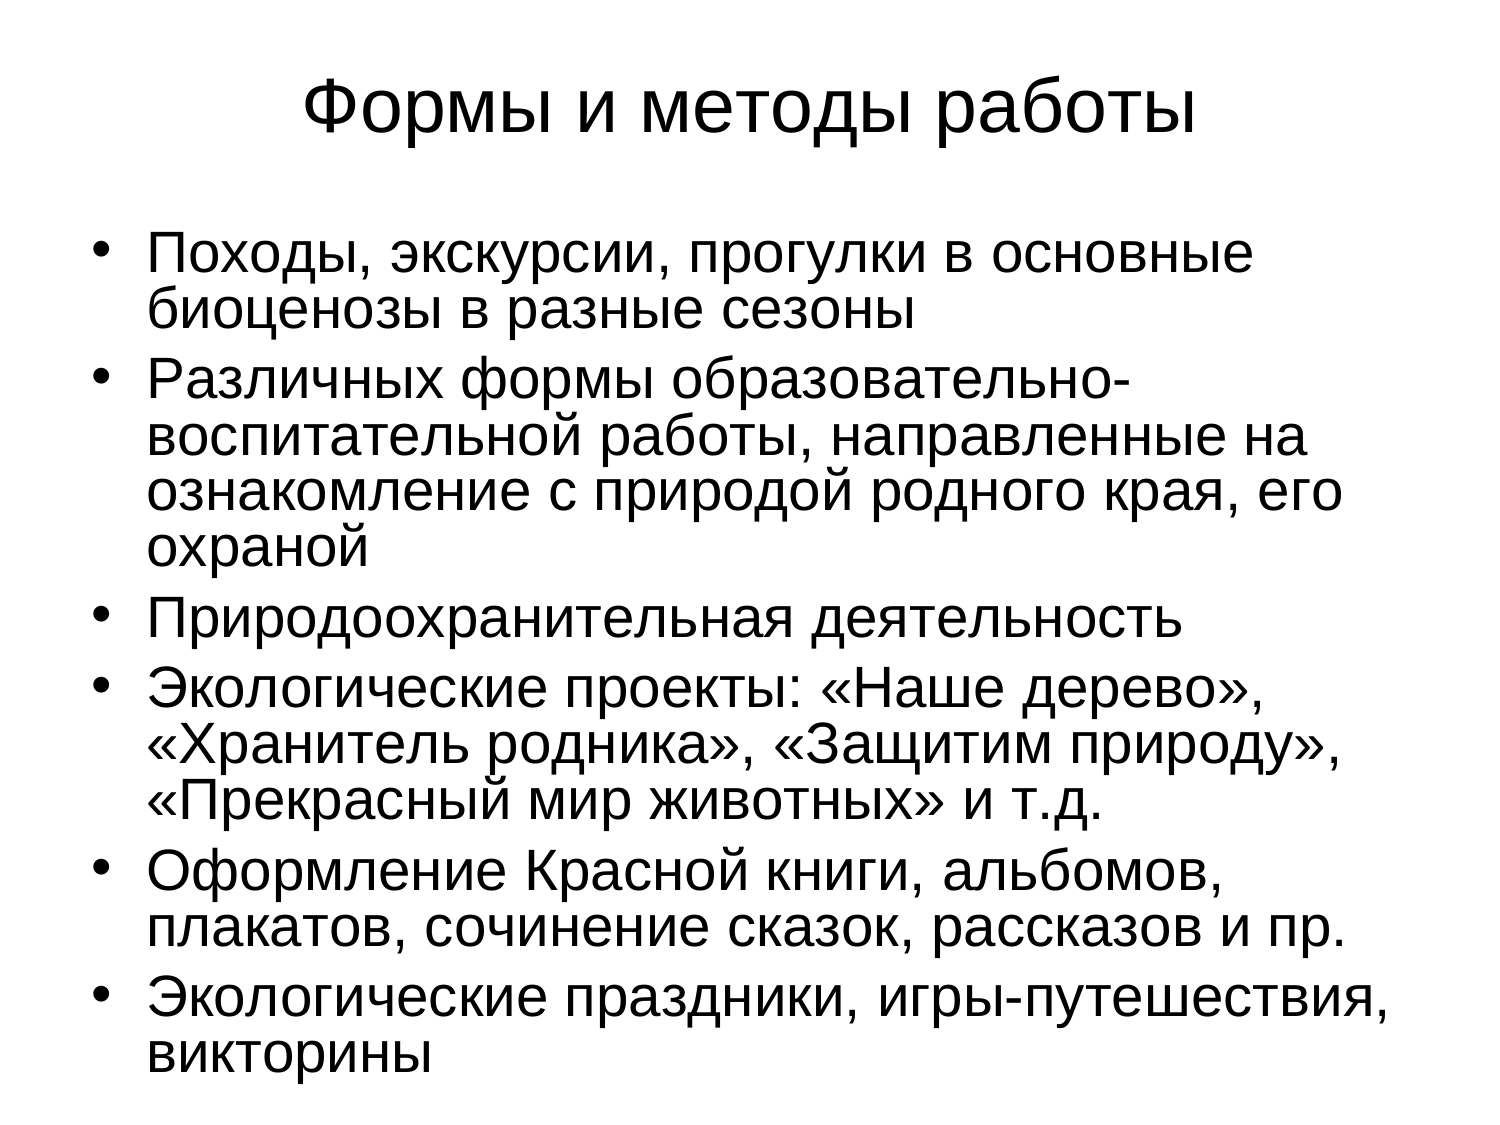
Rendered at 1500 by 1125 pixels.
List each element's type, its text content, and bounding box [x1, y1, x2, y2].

title Формы и методы работы [75, 45, 1426, 159]
list Походы, экскурсии, прогулки в основные биоценозы в разные сезоны Различных формы образовательно-воспитательной работы, направленные на ознакомление с природой родного края, его охраной Природоохранительная деятельность Экологические проекты: «Наше дерево», «Хранитель родника», «Защитим природу», «Прекрасный мир животных» и т.д. Оформление Красной книги, альбомов, плакатов, сочинение сказок, рассказов и пр. Экологические праздники, игры-путешествия, викторины [76, 219, 1427, 1094]
